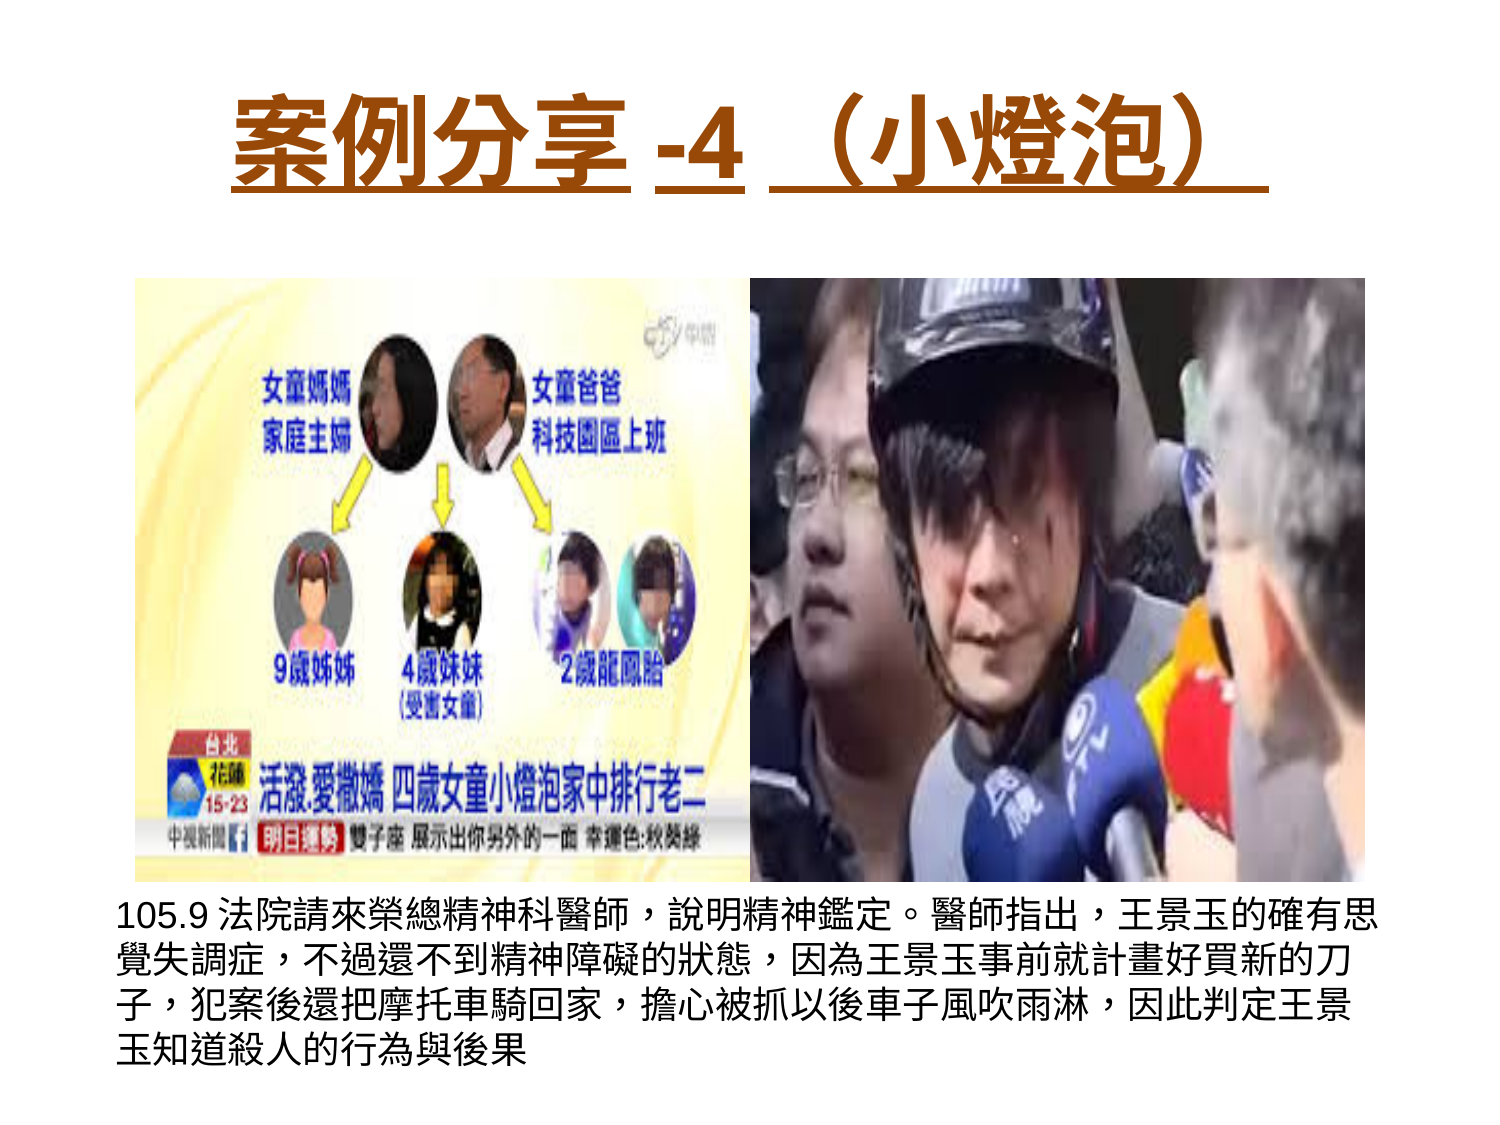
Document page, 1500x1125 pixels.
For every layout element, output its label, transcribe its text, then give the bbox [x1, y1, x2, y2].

picture [135, 278, 1365, 882]
title 案例分享-4（小燈泡） [75, 45, 1426, 233]
text_box 105.9法院請來榮總精神科醫師，說明精神鑑定。醫師指出，王景玉的確有思覺失調症，不過還不到精神障礙的狀態，因為王景玉事前就計畫好買新的刀子，犯案後還把摩托車騎回家，擔心被抓以後車子風吹雨淋，因此判定王景玉知道殺人的行為與後果 [100, 883, 1400, 1078]
